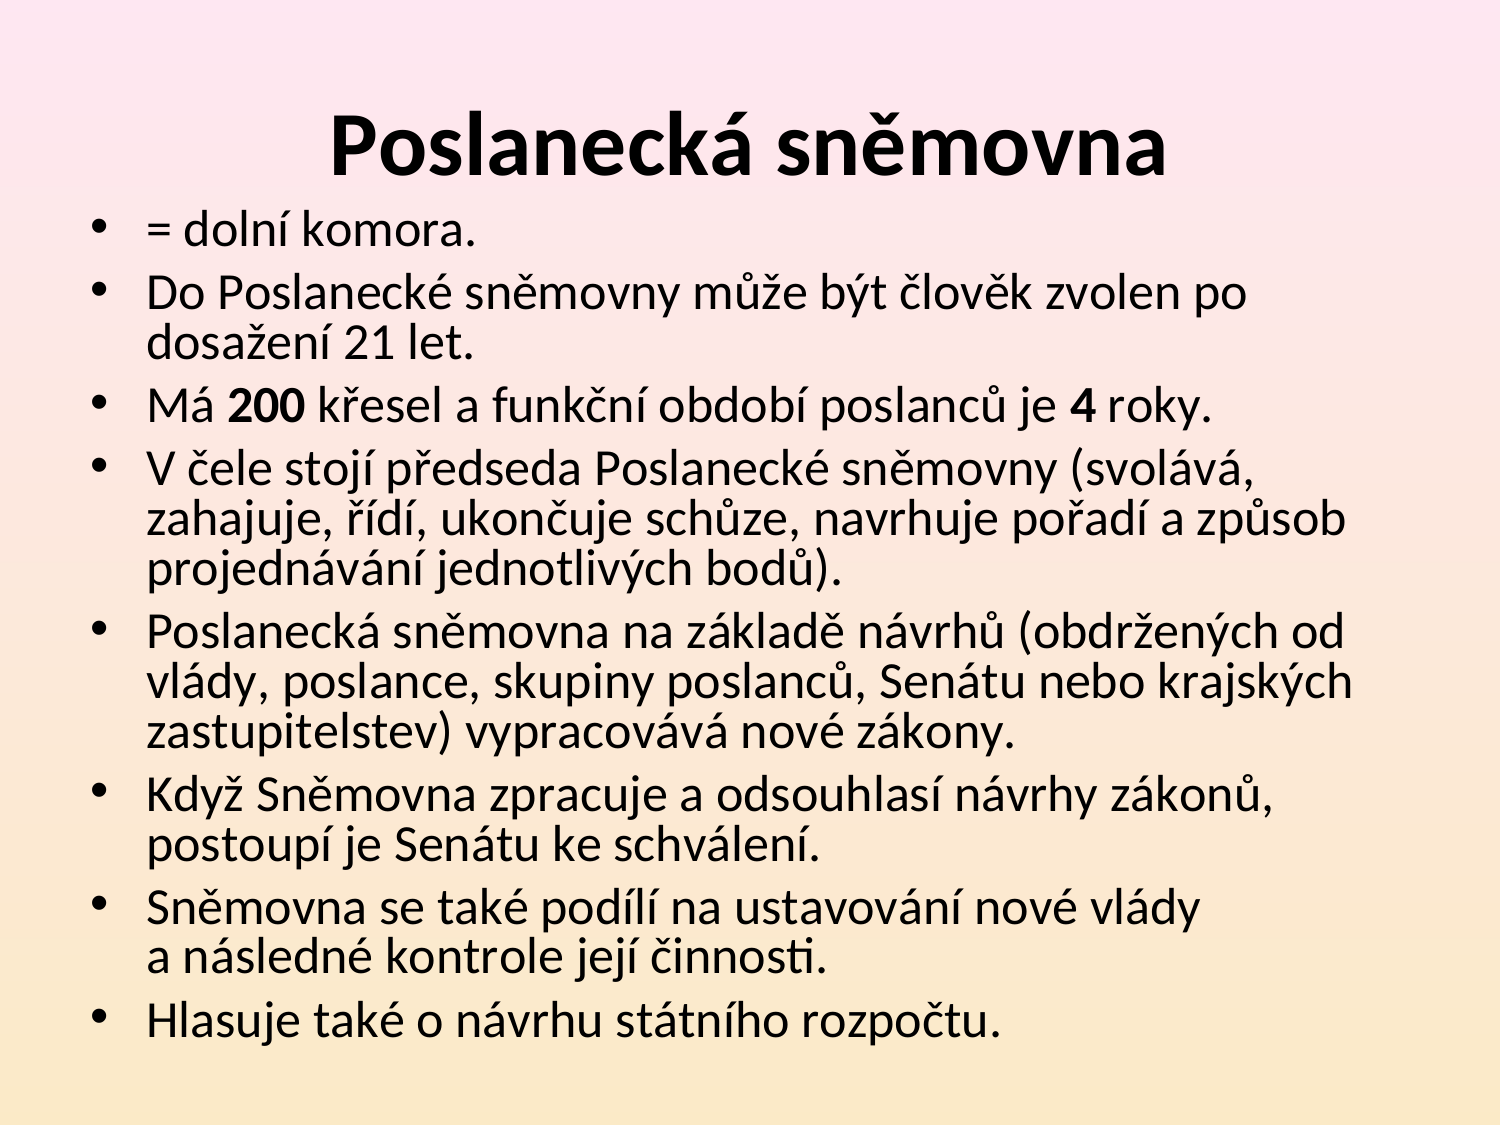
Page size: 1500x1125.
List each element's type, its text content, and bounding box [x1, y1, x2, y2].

list = dolní komora. Do Poslanecké sněmovny může být člověk zvolen po dosažení 21 let. Má 200 křesel a funkční období poslanců je 4 roky. V čele stojí předseda Poslanecké sněmovny (svolává, zahajuje, řídí, ukončuje schůze, navrhuje pořadí a způsob projednávání jednotlivých bodů). Poslanecká sněmovna na základě návrhů (obdržených od vlády, poslance, skupiny poslanců, Senátu nebo krajských zastupitelstev) vypracovává nové zákony. Když Sněmovna zpracuje a odsouhlasí návrhy zákonů, postoupí je Senátu ke schválení. Sněmovna se také podílí na ustavování nové vlády a následné kontrole její činnosti. Hlasuje také o návrhu státního rozpočtu. [75, 199, 1426, 1125]
title Poslanecká sněmovna [75, 45, 1426, 199]
